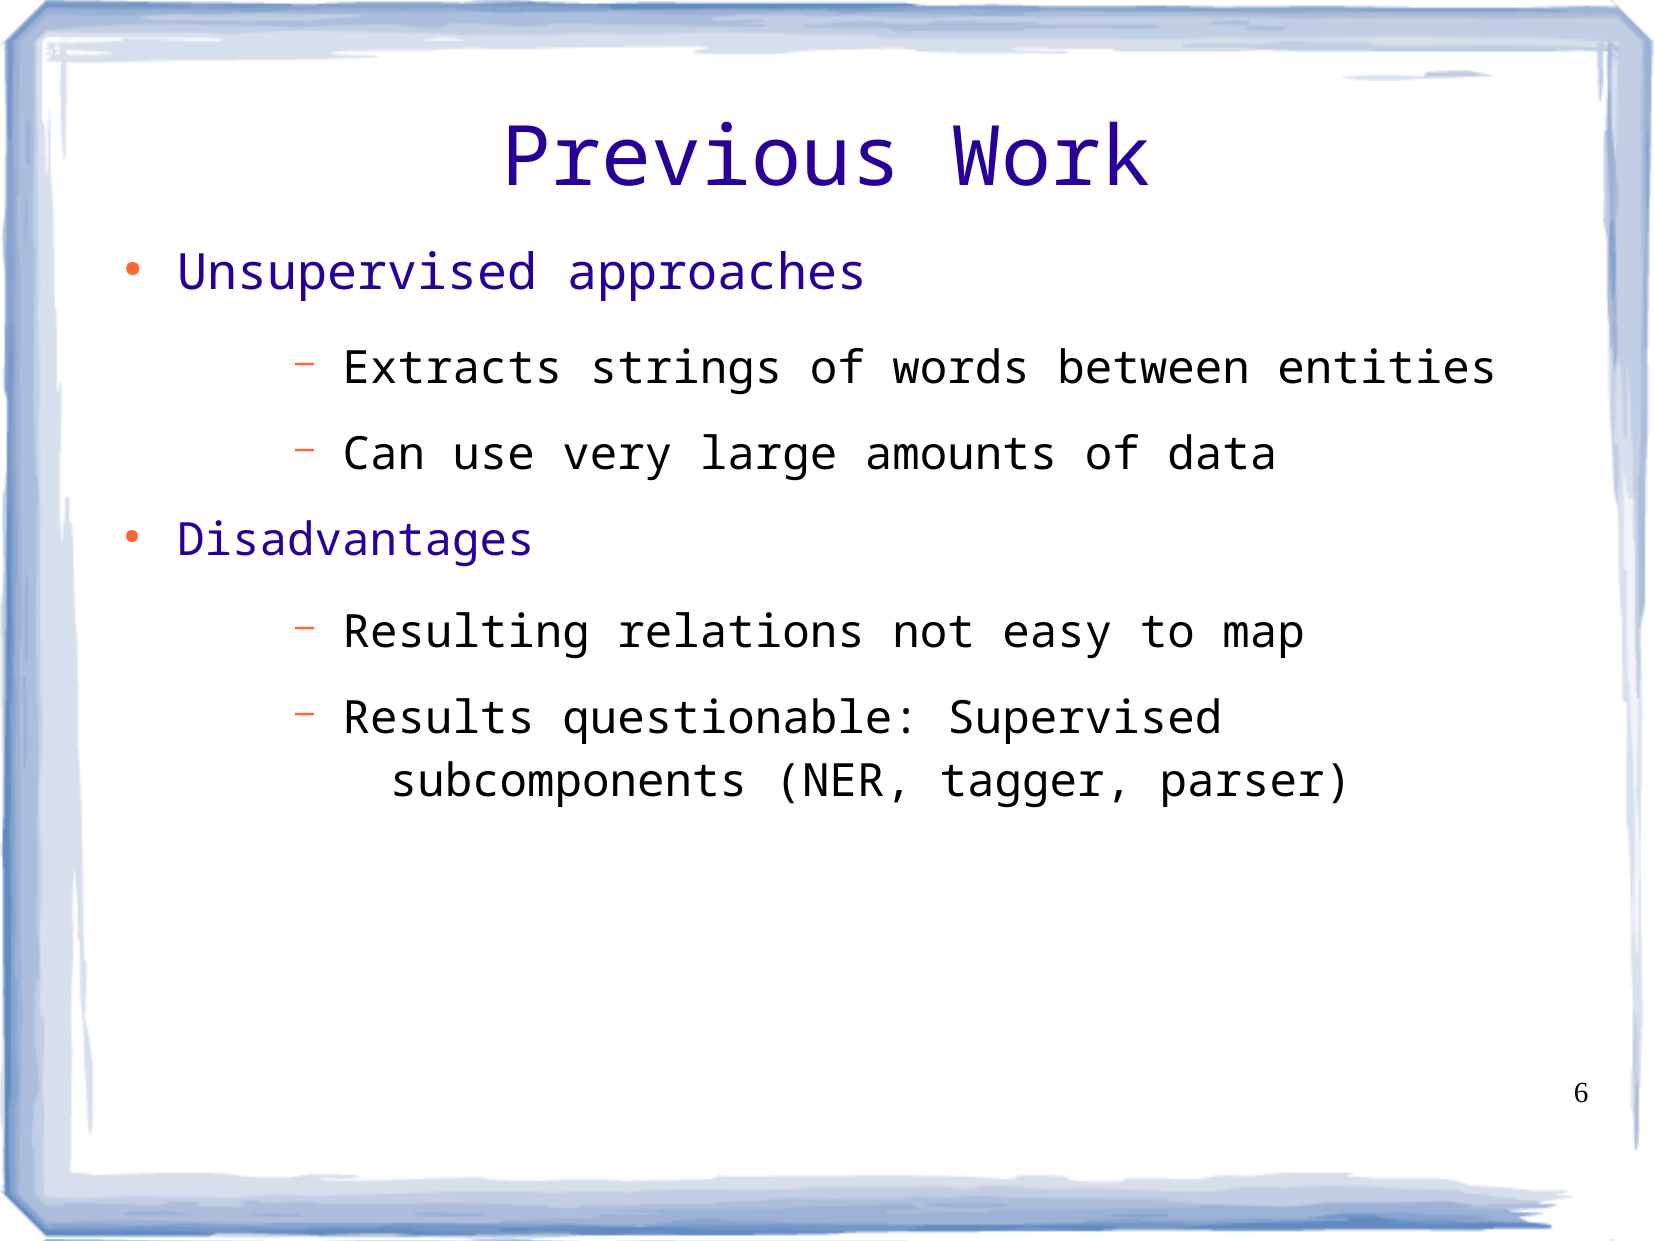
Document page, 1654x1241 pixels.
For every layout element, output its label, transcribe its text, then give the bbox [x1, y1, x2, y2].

list Unsupervised approaches Extracts strings of words between entities Can use very large amounts of data Disadvantages Resulting relations not easy to map Results questionable: Supervised subcomponents (NER, tagger, parser) [106, 257, 1559, 956]
title Previous Work [82, 49, 1571, 257]
picture [0, 0, 1654, 1241]
